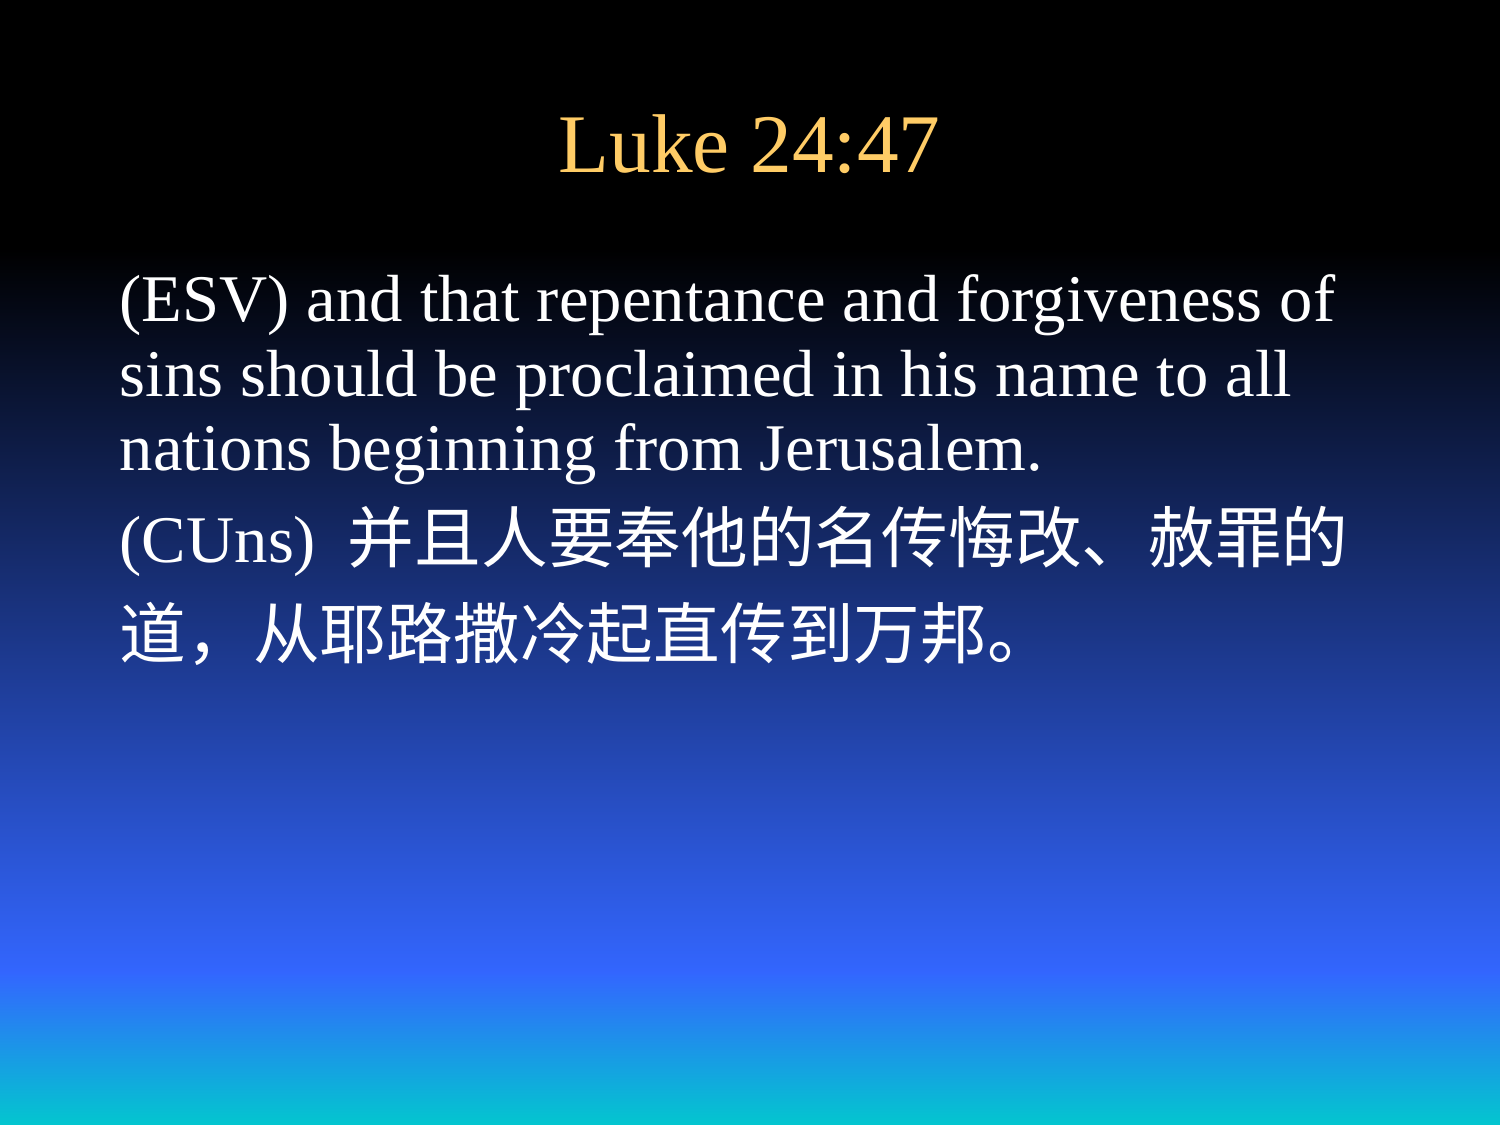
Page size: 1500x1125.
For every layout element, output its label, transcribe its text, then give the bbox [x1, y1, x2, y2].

title Luke 24:47 [75, 44, 1425, 233]
text_box (ESV) and that repentance and forgiveness of sins should be proclaimed in his name to all nations beginning from Jerusalem. (CUns) 并且人要奉他的名传悔改、赦罪的道，从耶路撒冷起直传到万邦。 [105, 254, 1456, 686]
